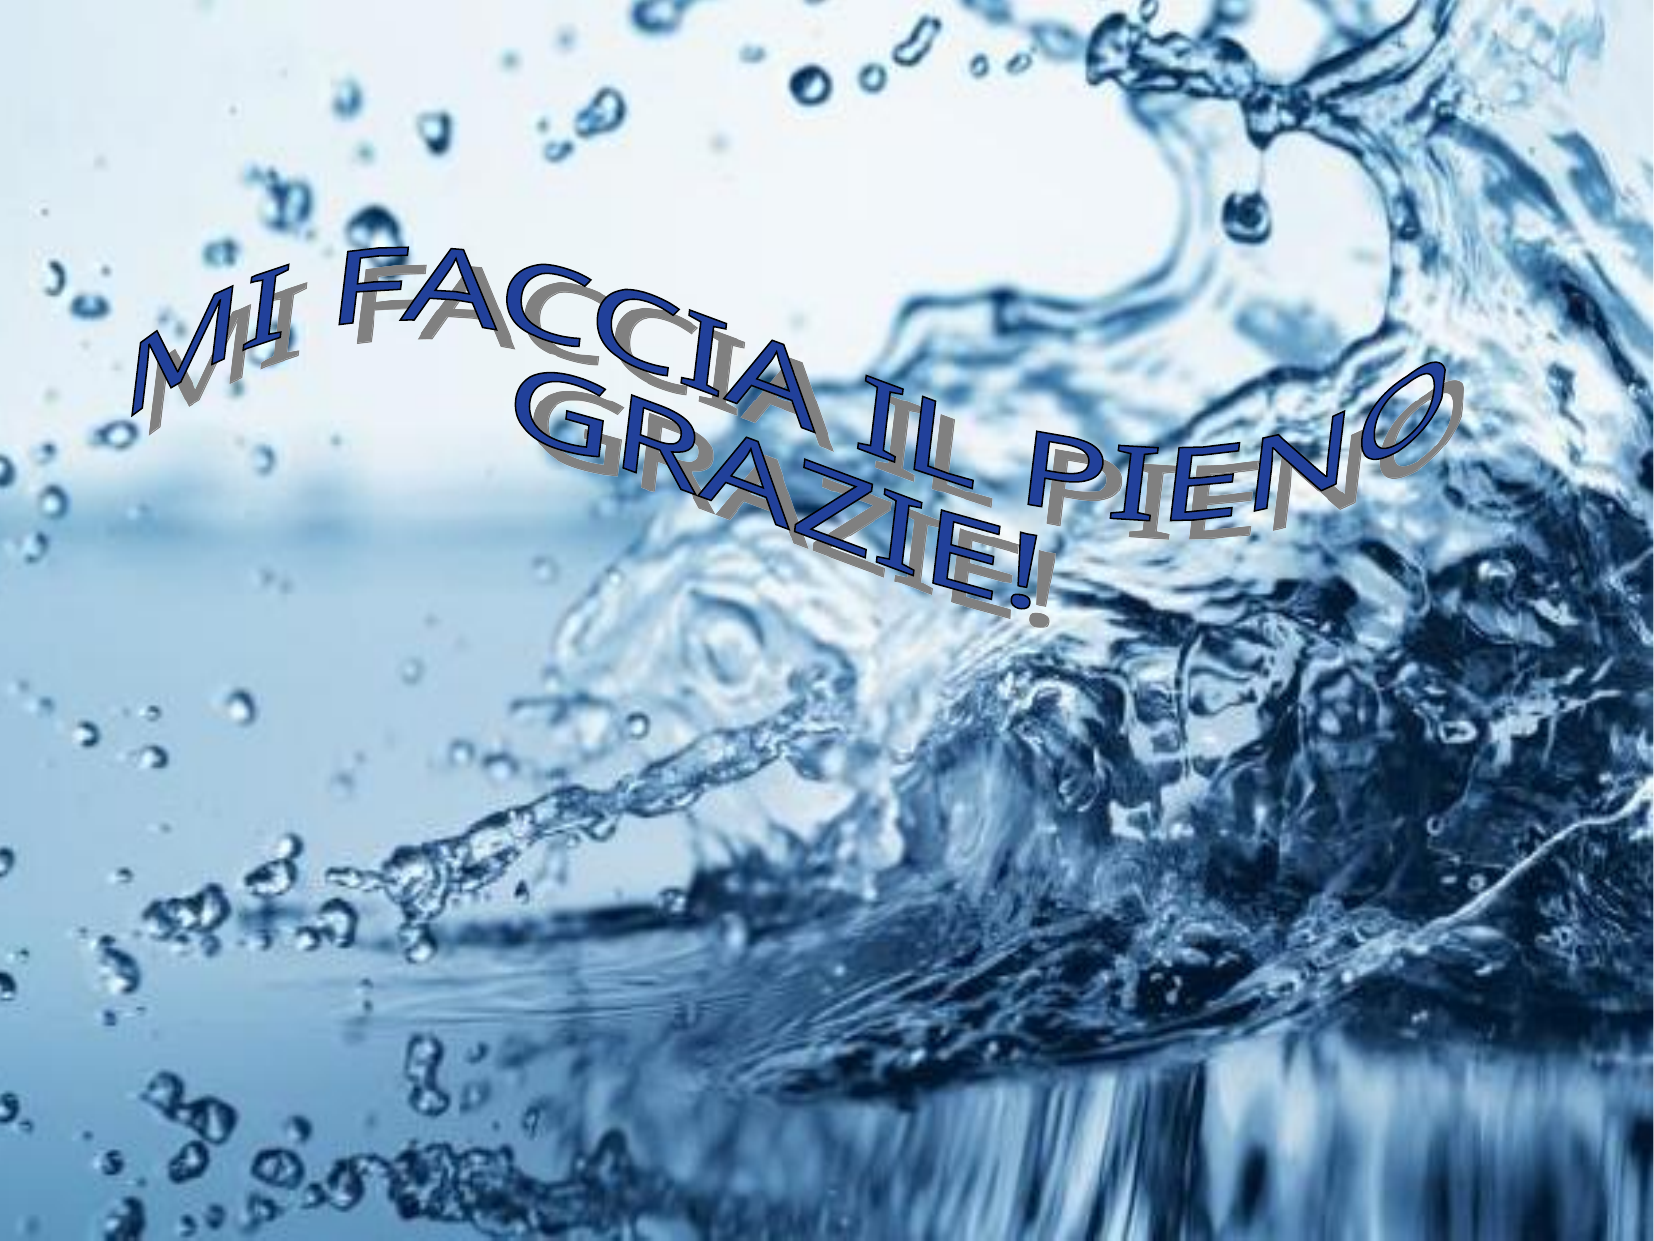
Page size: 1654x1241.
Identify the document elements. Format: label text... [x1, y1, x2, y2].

text_box MI FACCIA IL PIENO GRAZIE! [132, 285, 233, 416]
text_box MI FACCIA IL PIENO GRAZIE! [400, 248, 497, 330]
text_box MI FACCIA IL PIENO GRAZIE! [1018, 532, 1037, 588]
text_box MI FACCIA IL PIENO GRAZIE! [623, 395, 696, 495]
text_box MI FACCIA IL PIENO GRAZIE! [1110, 445, 1159, 521]
text_box MI FACCIA IL PIENO GRAZIE! [1254, 411, 1345, 512]
text_box MI FACCIA IL PIENO GRAZIE! [597, 289, 680, 376]
text_box MI FACCIA IL PIENO GRAZIE! [515, 372, 606, 457]
picture [0, 0, 1654, 1241]
text_box MI FACCIA IL PIENO GRAZIE! [723, 340, 815, 433]
text_box MI FACCIA IL PIENO GRAZIE! [857, 375, 904, 463]
text_box MI FACCIA IL PIENO GRAZIE! [932, 509, 1000, 600]
text_box MI FACCIA IL PIENO GRAZIE! [876, 488, 922, 576]
text_box MI FACCIA IL PIENO GRAZIE! [681, 309, 727, 397]
text_box MI FACCIA IL PIENO GRAZIE! [1361, 362, 1446, 460]
text_box MI FACCIA IL PIENO GRAZIE! [1028, 431, 1103, 507]
text_box MI FACCIA IL PIENO GRAZIE! [243, 264, 289, 351]
text_box MI FACCIA IL PIENO GRAZIE! [698, 437, 790, 530]
text_box MI FACCIA IL PIENO GRAZIE! [1170, 442, 1240, 521]
text_box MI FACCIA IL PIENO GRAZIE! [339, 247, 409, 325]
text_box MI FACCIA IL PIENO GRAZIE! [794, 459, 873, 558]
text_box MI FACCIA IL PIENO GRAZIE! [506, 264, 591, 347]
text_box MI FACCIA IL PIENO GRAZIE! [914, 396, 974, 489]
